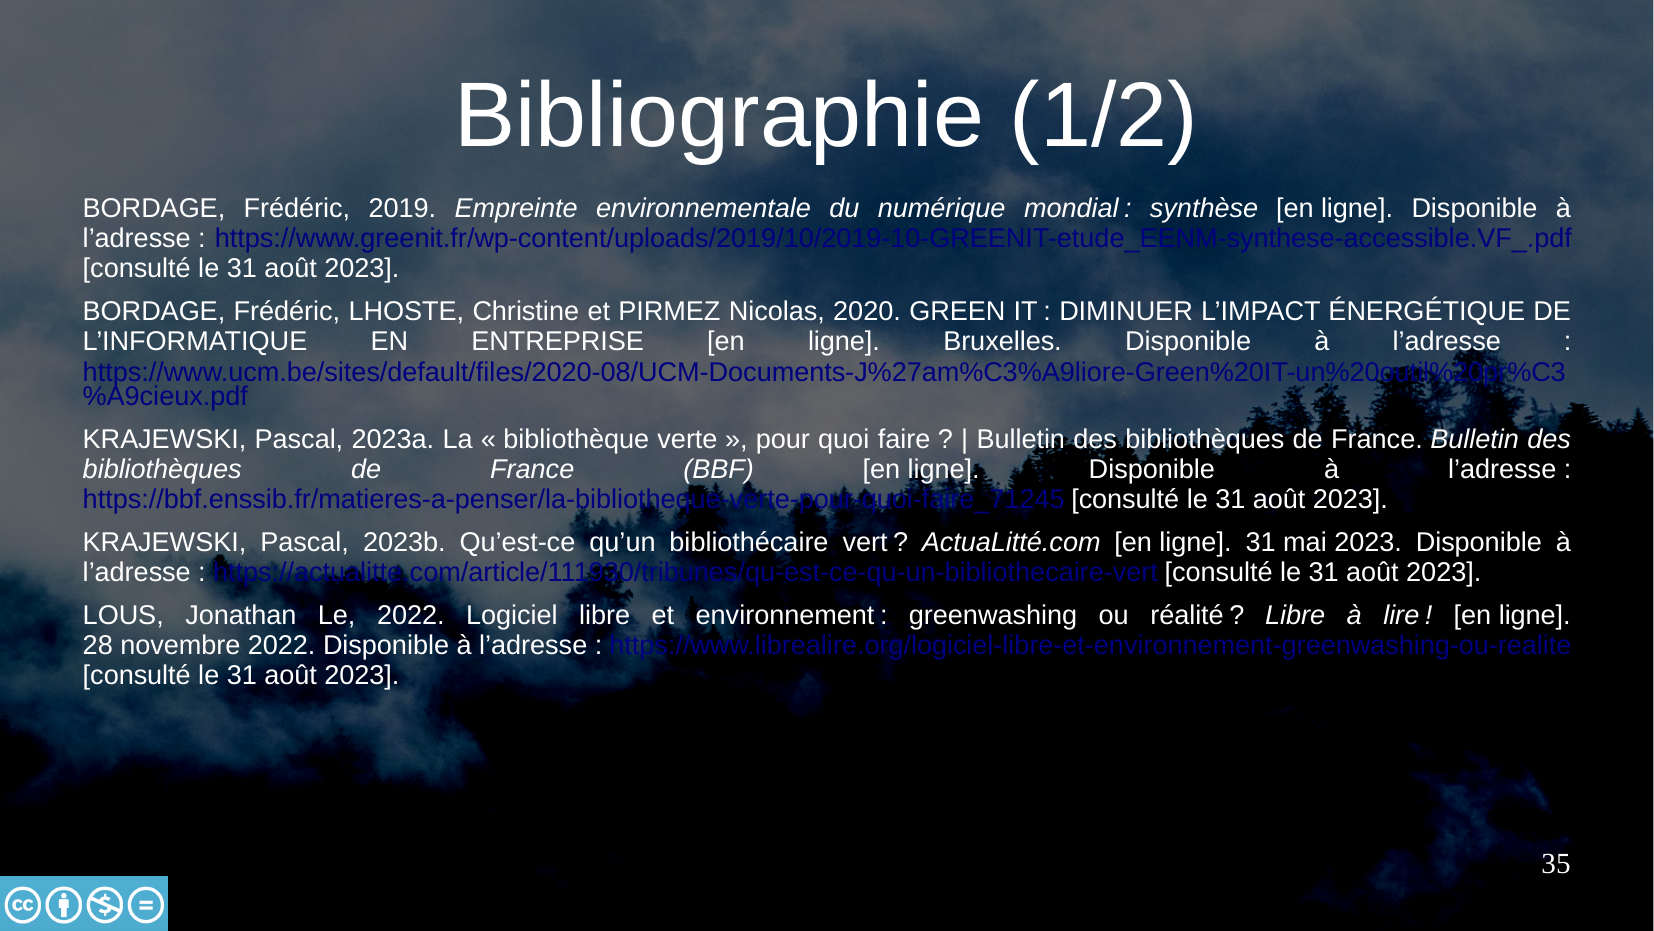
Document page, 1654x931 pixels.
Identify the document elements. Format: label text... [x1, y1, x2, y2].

picture [0, 876, 168, 931]
list BORDAGE, Frédéric, 2019. Empreinte environnementale du numérique mondial : synthèse [en ligne]. Disponible à l’adresse : https://www.greenit.fr/wp-content/uploads/2019/10/2019-10-GREENIT-etude_EENM-synthese-accessible.VF_.pdf [consulté le 31 août 2023]. BORDAGE, Frédéric, LHOSTE, Christine et PIRMEZ Nicolas, 2020. GREEN IT : DIMINUER L’IMPACT ÉNERGÉTIQUE DE L’INFORMATIQUE EN ENTREPRISE [en ligne]. Bruxelles. Disponible à l’adresse : https://www.ucm.be/sites/default/files/2020-08/UCM-Documents-J%27am%C3%A9liore-Green%20IT-un%20outil%20pr%C3%A9cieux.pdf KRAJEWSKI, Pascal, 2023a. La « bibliothèque verte », pour quoi faire ? | Bulletin des bibliothèques de France. Bulletin des bibliothèques de France (BBF) [en ligne]. Disponible à l’adresse : https://bbf.enssib.fr/matieres-a-penser/la-bibliotheque-verte-pour-quoi-faire_71245 [consulté le 31 août 2023]. KRAJEWSKI, Pascal, 2023b. Qu’est-ce qu’un bibliothécaire vert ? ActuaLitté.com [en ligne]. 31 mai 2023. Disponible à l’adresse : https://actualitte.com/article/111930/tribunes/qu-est-ce-qu-un-bibliothecaire-vert [consulté le 31 août 2023]. LOUS, Jonathan Le, 2022. Logiciel libre et environnement : greenwashing ou réalité ? Libre à lire ! [en ligne]. 28 novembre 2022. Disponible à l’adresse : https://www.librealire.org/logiciel-libre-et-environnement-greenwashing-ou-realite [consulté le 31 août 2023]. [82, 147, 1571, 688]
title Bibliographie (1/2) [82, 37, 1571, 147]
